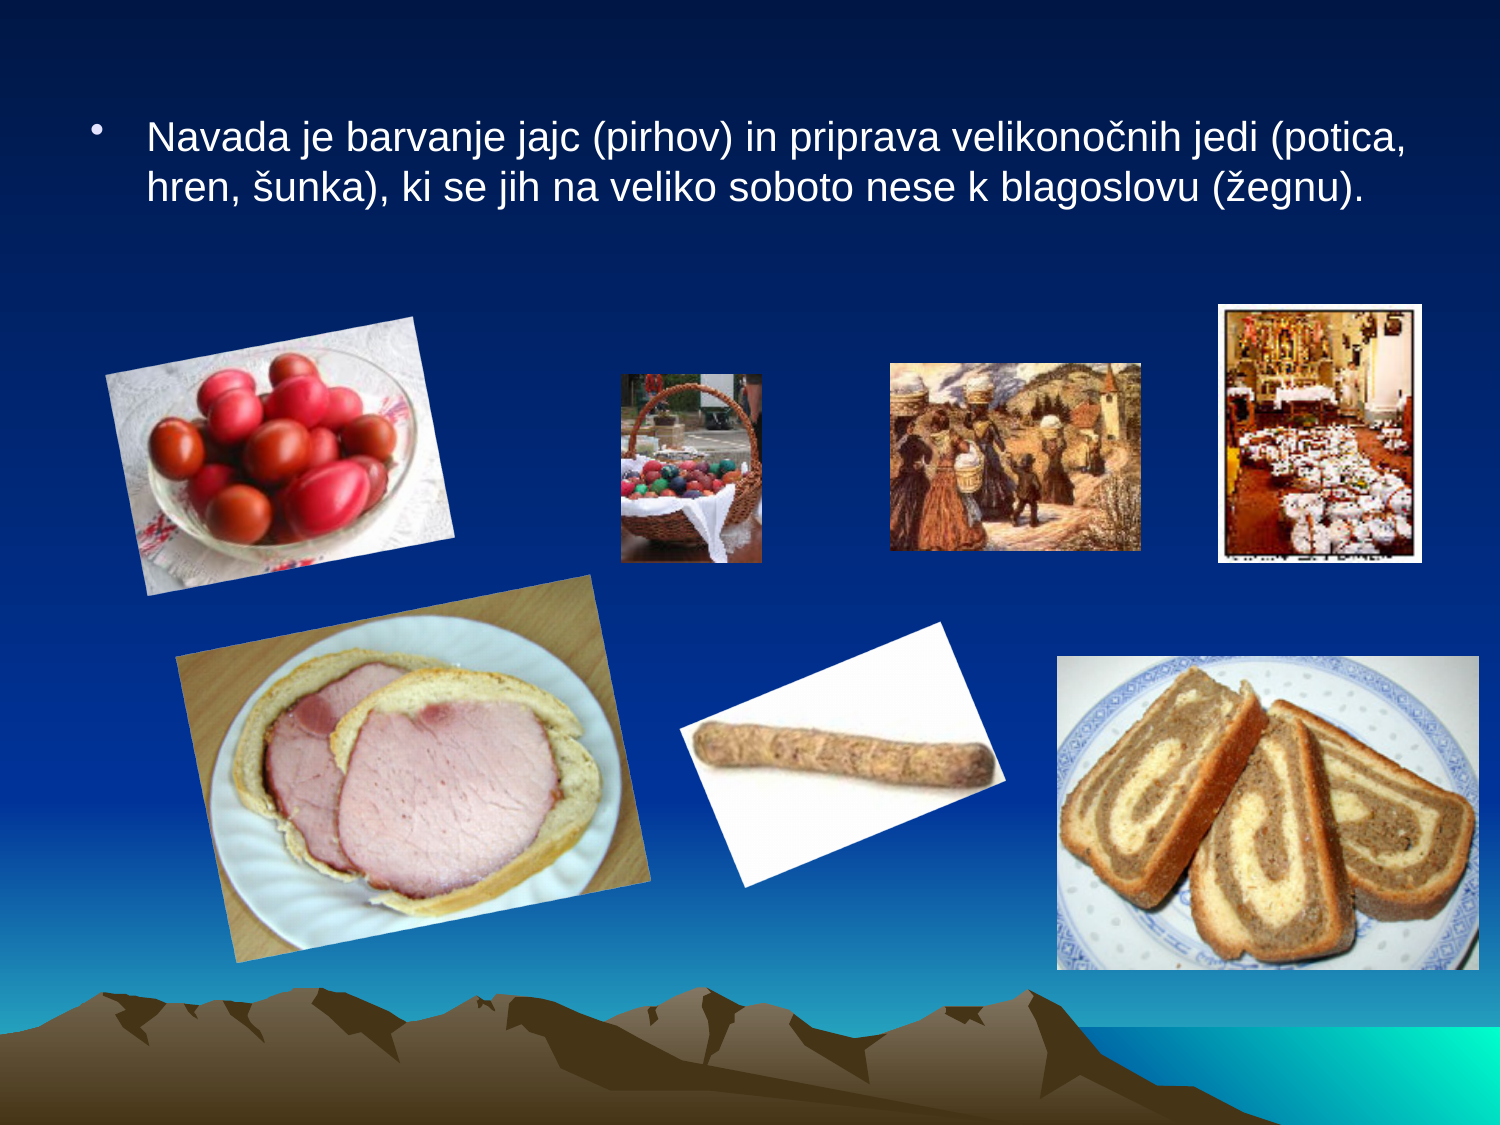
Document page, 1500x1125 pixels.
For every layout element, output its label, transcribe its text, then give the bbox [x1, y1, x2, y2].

picture [1057, 656, 1479, 970]
picture [679, 621, 1006, 888]
picture [105, 316, 455, 596]
picture [890, 363, 1141, 551]
picture [621, 374, 762, 563]
list Navada je barvanje jajc (pirhov) in priprava velikonočnih jedi (potica, hren, šunka), ki se jih na veliko soboto nese k blagoslovu (žegnu). [75, 101, 1425, 1000]
picture [1218, 304, 1422, 563]
picture [175, 574, 651, 963]
